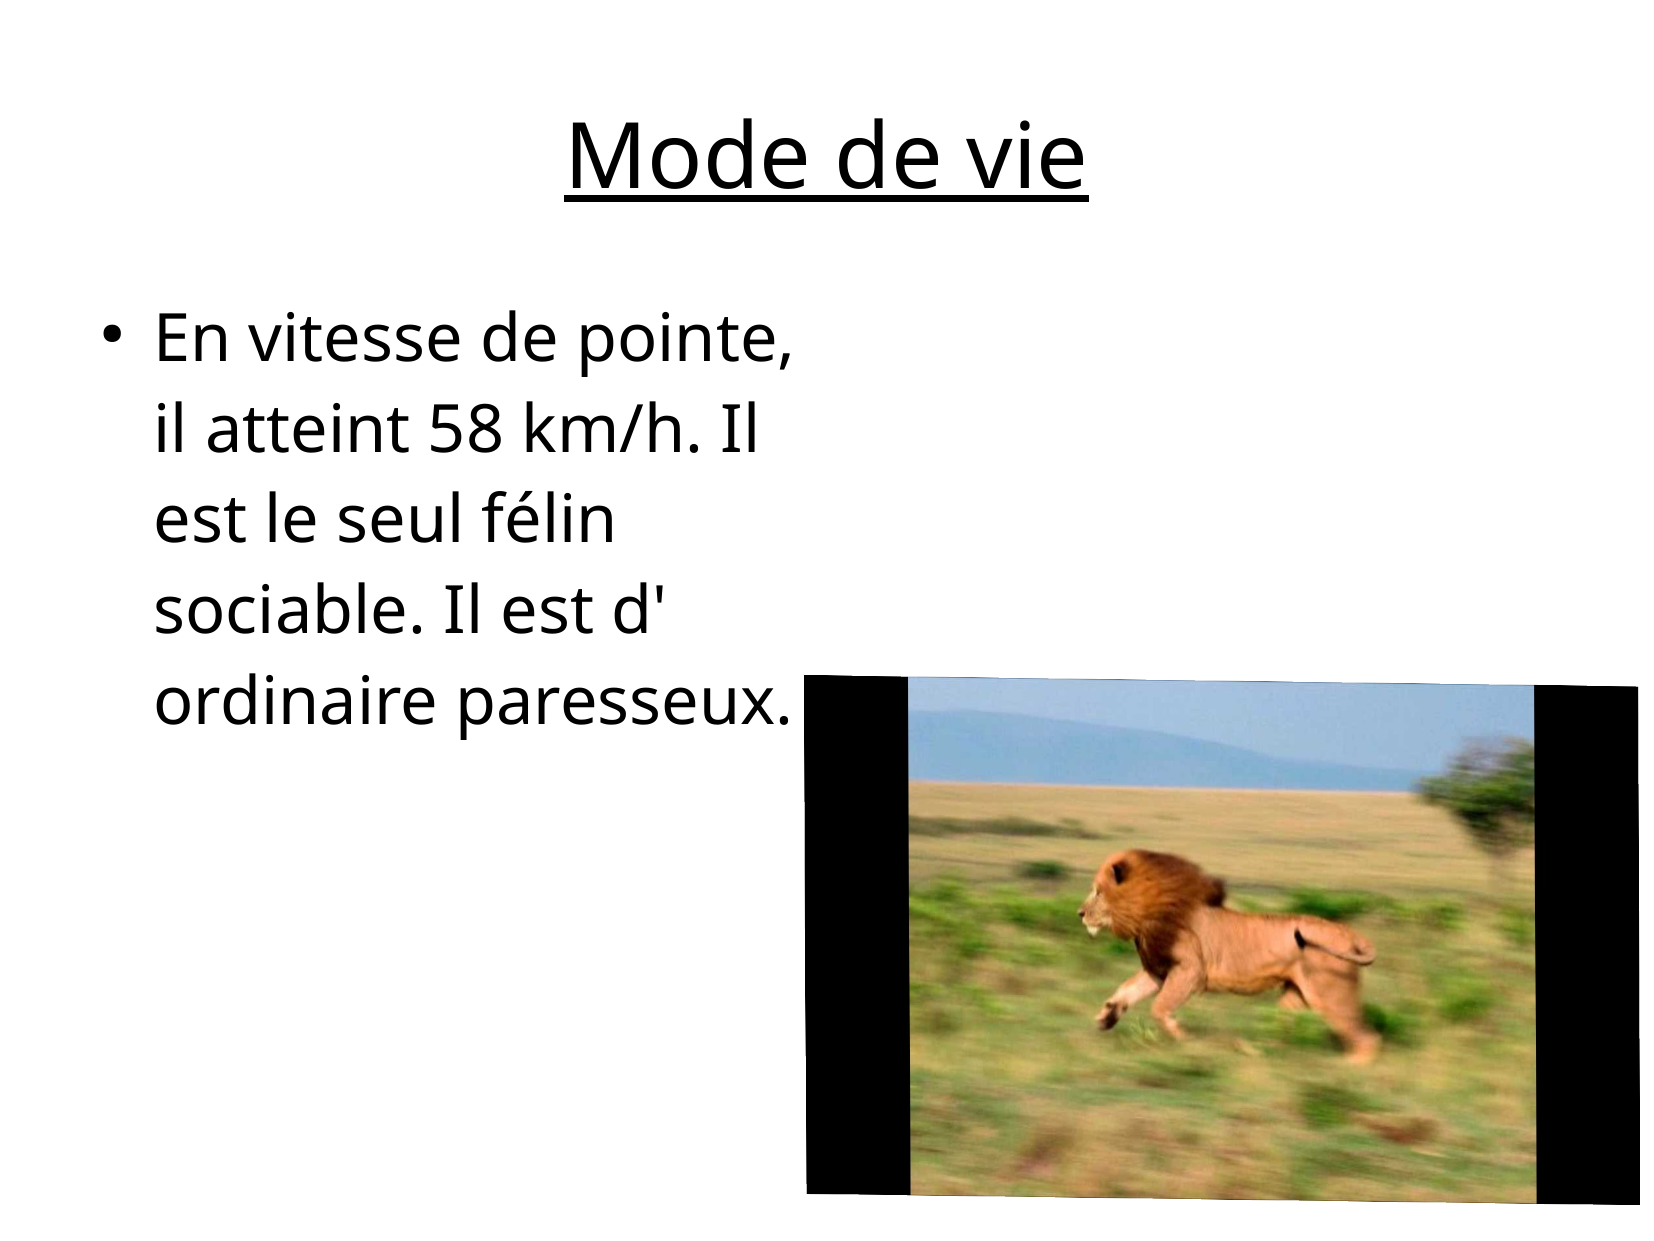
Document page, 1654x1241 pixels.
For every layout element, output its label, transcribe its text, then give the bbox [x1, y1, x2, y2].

list En vitesse de pointe, il atteint 58 km/h. Il est le seul félin sociable. Il est d' ordinaire paresseux. [82, 290, 809, 1010]
title Mode de vie [82, 49, 1571, 257]
picture [803, 674, 1640, 1205]
